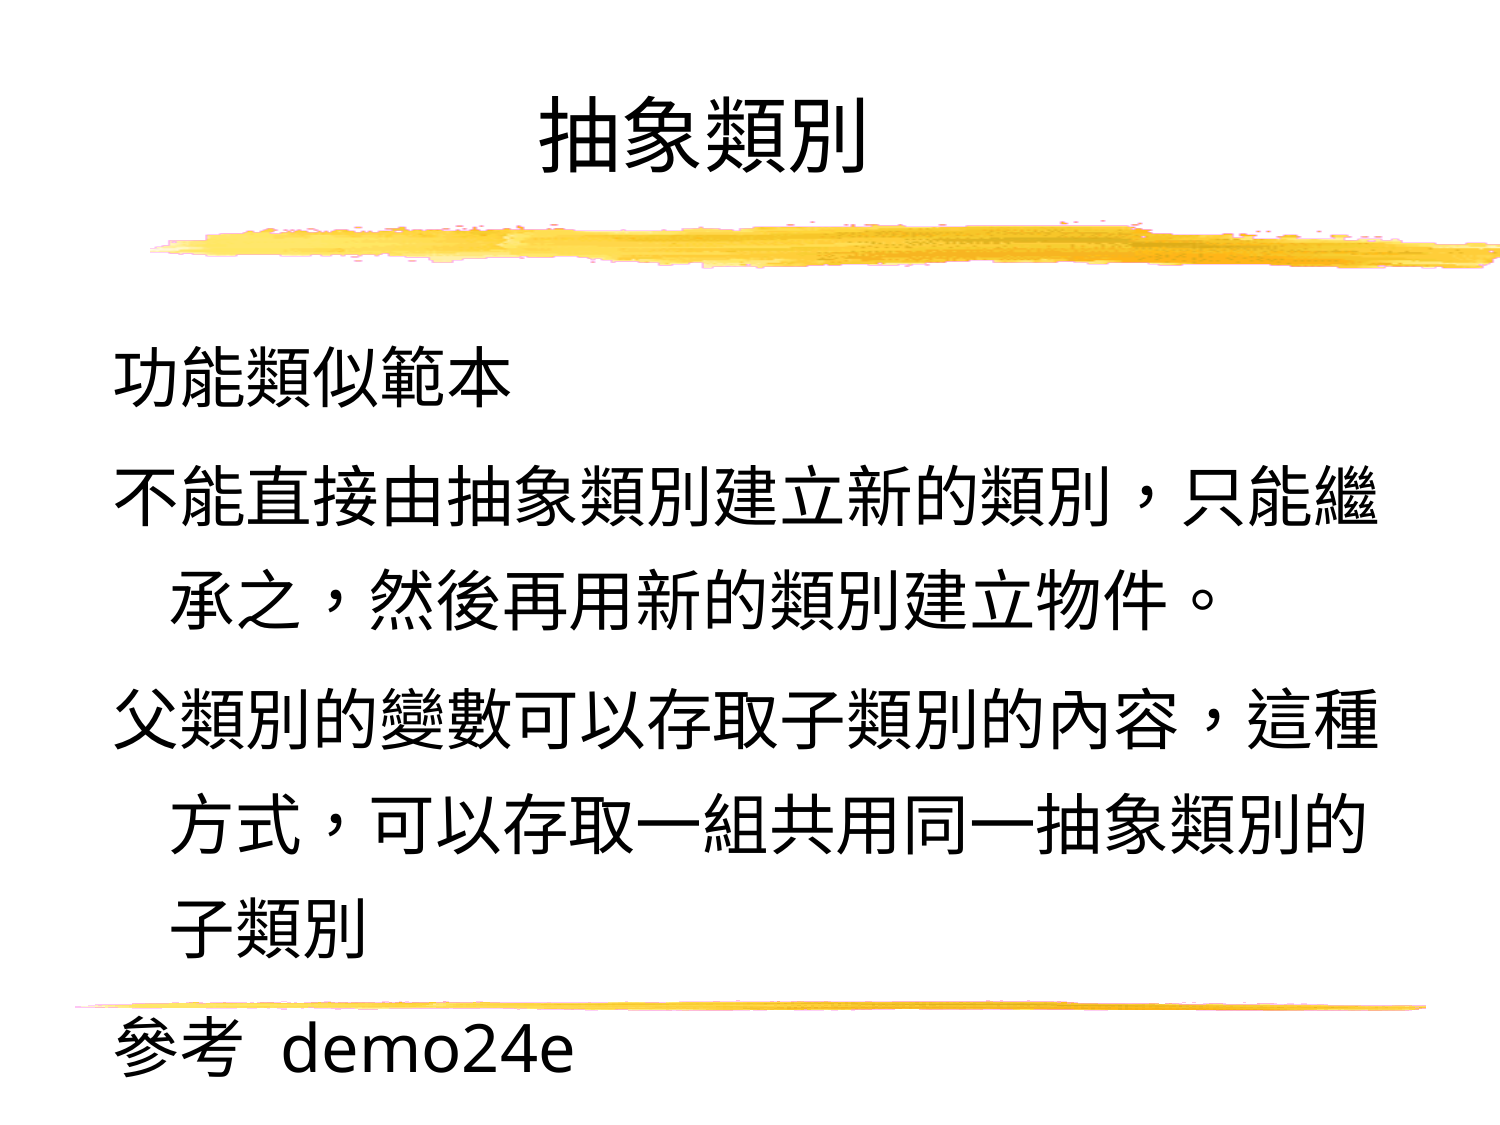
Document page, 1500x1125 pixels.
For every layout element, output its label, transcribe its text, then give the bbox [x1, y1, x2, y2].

list 功能類似範本 不能直接由抽象類別建立新的類別，只能繼承之，然後再用新的類別建立物件。 父類別的變數可以存取子類別的內容，這種方式，可以存取一組共用同一抽象類別的子類別 參考 demo24e [112, 324, 1421, 1000]
picture [75, 999, 1426, 1013]
picture [150, 215, 1500, 279]
title 抽象類別 [66, 35, 1342, 226]
